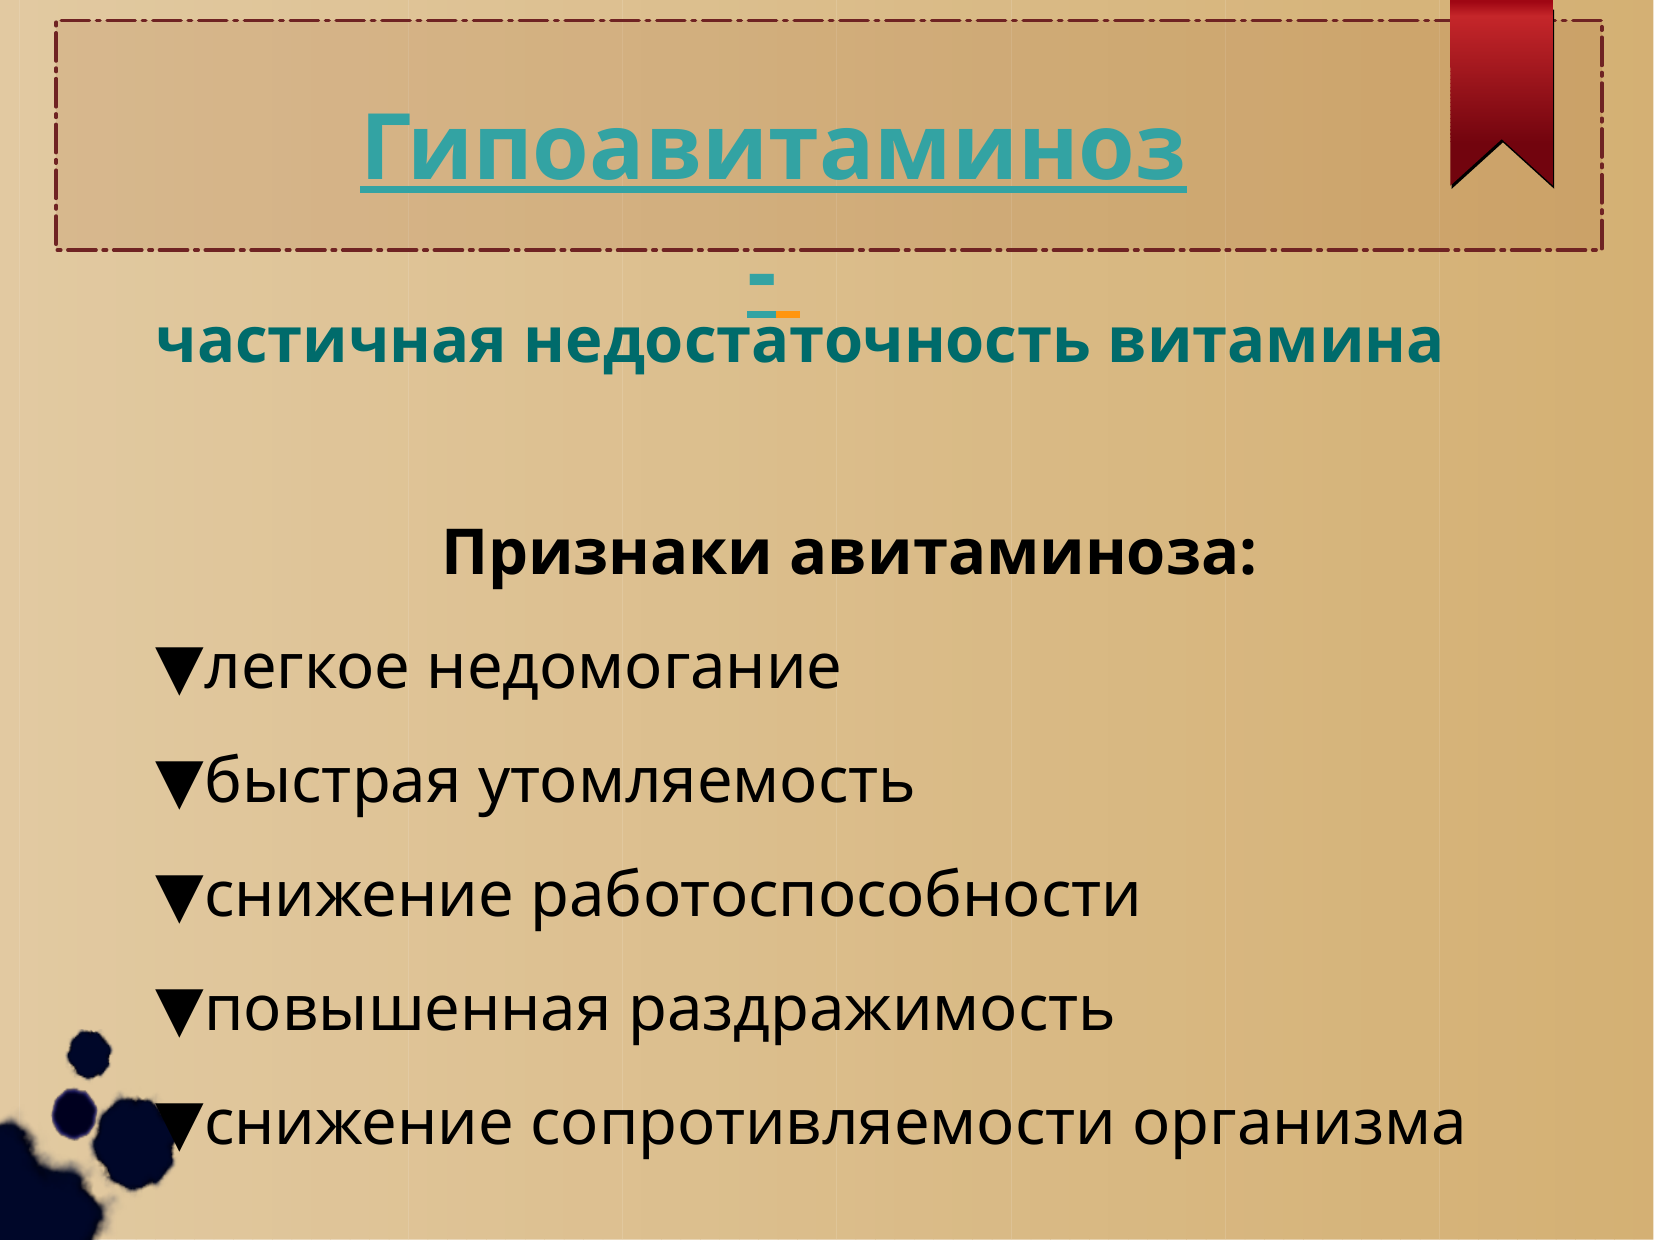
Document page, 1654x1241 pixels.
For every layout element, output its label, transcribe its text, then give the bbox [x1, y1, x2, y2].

text_box [0, 44, 806, 157]
list частичная недостаточность витамина Признаки авитаминоза: ▼легкое недомогание ▼быстрая утомляемость ▼снижение работоспособности ▼повышенная раздражимость ▼снижение сопротивляемости организма [88, 295, 1544, 1182]
title Гипоавитаминоз - [336, 118, 1211, 295]
